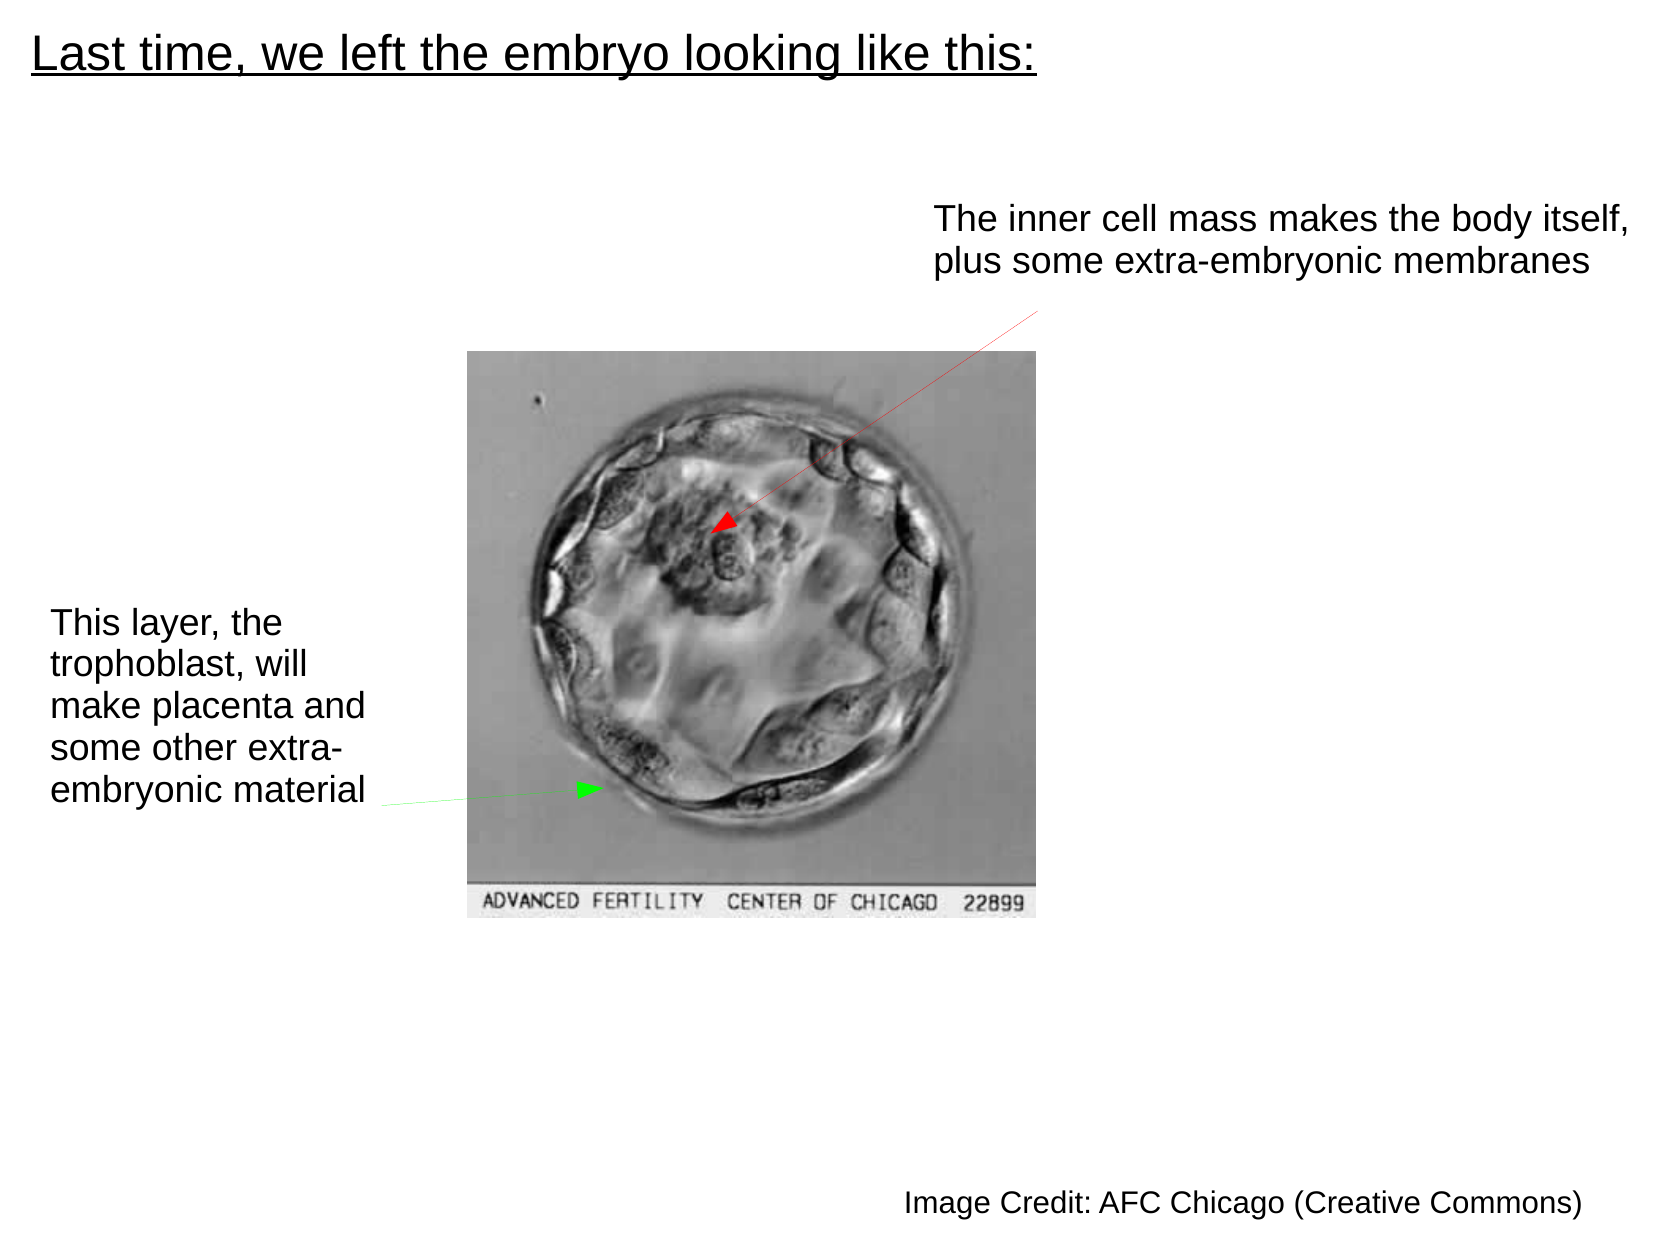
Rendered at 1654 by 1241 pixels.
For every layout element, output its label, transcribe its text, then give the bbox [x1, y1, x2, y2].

picture [467, 351, 1036, 918]
text_box This layer, the trophoblast, will make placenta and some other extra-embryonic material [35, 593, 414, 819]
text_box Image Credit: AFC Chicago (Creative Commons) [889, 1178, 1654, 1228]
text_box The inner cell mass makes the body itself, plus some extra-embryonic membranes [918, 190, 1654, 290]
text_box Last time, we left the embryo looking like this: [16, 17, 1443, 89]
